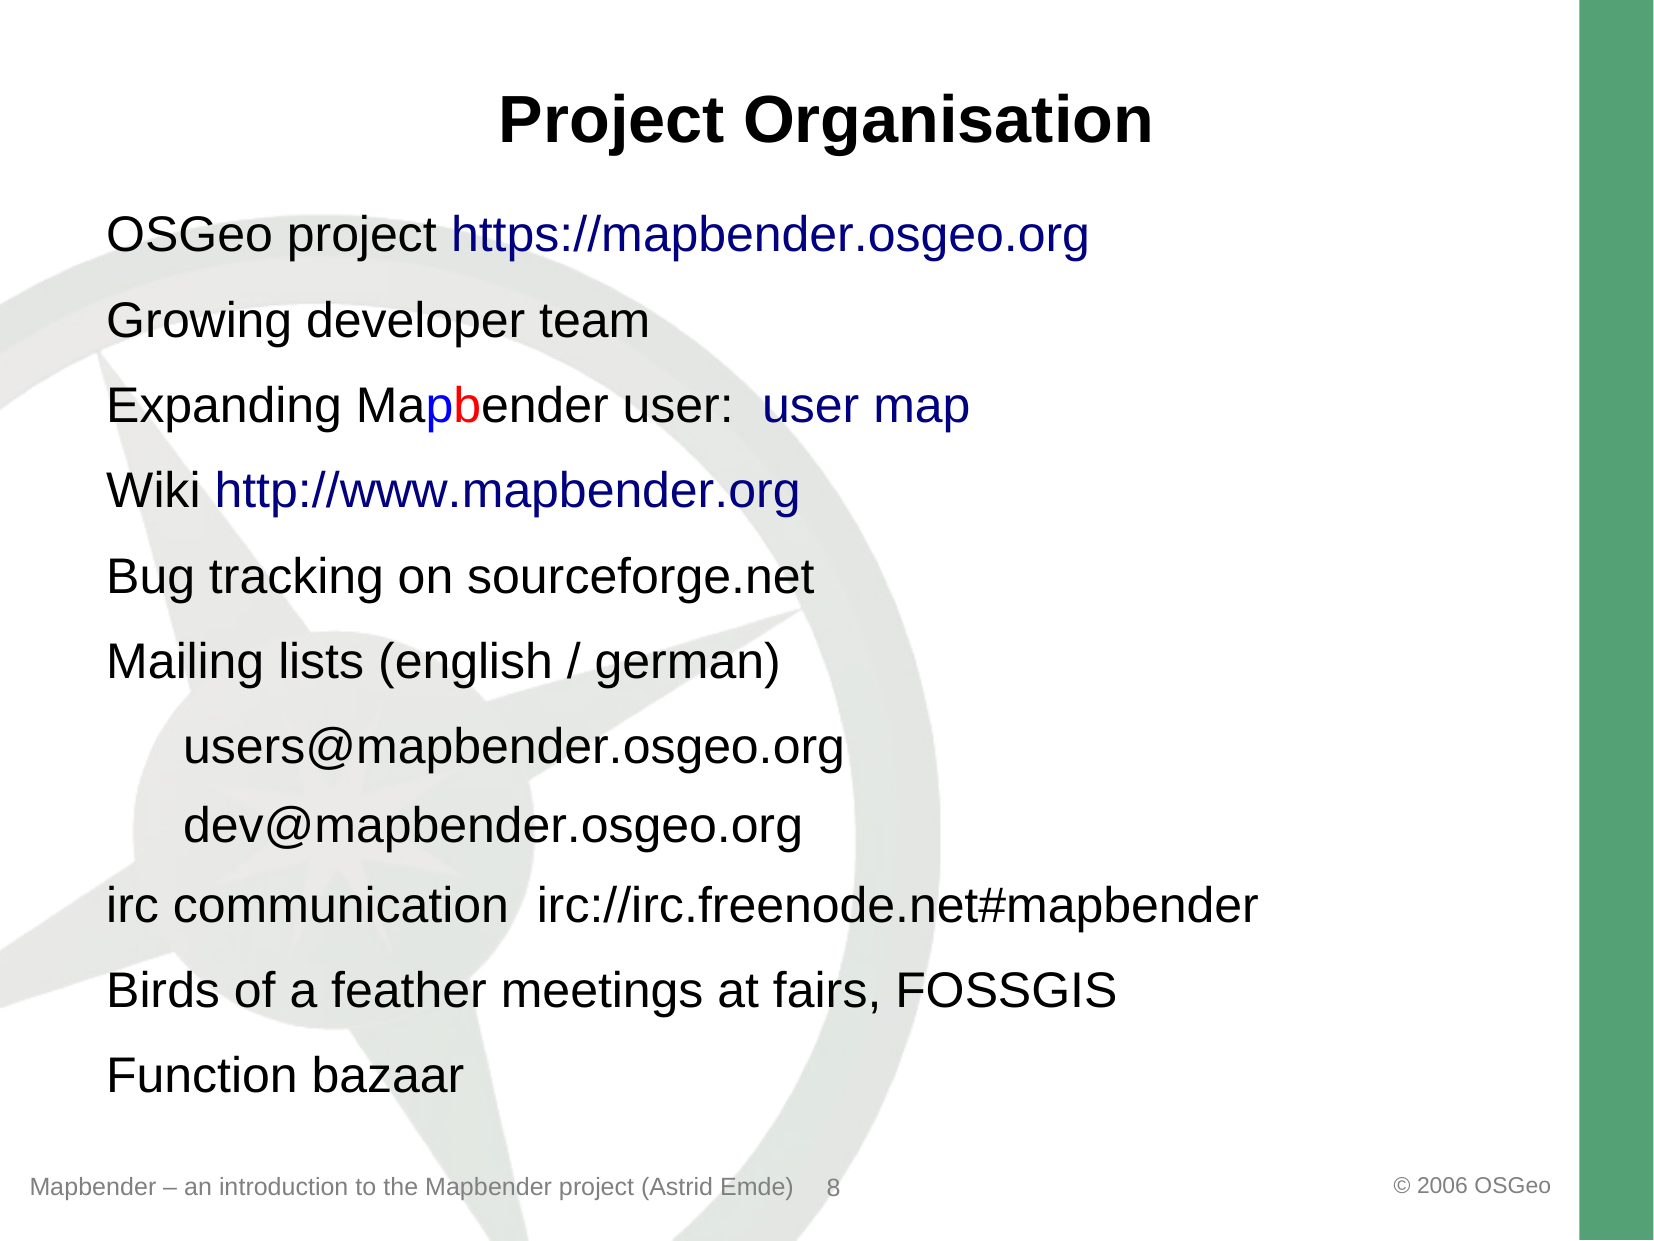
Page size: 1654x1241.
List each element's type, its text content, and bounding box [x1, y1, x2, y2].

picture [0, 192, 1020, 1241]
list OSGeo project https://mapbender.osgeo.org Growing developer team Expanding Mapbender user: user map Wiki http://www.mapbender.org Bug tracking on sourceforge.net Mailing lists (english / german) users@mapbender.osgeo.org dev@mapbender.osgeo.org irc communication irc://irc.freenode.net#mapbender Birds of a feather meetings at fairs, FOSSGIS Function bazaar [88, 206, 1577, 1104]
title Project Organisation [82, 31, 1571, 207]
